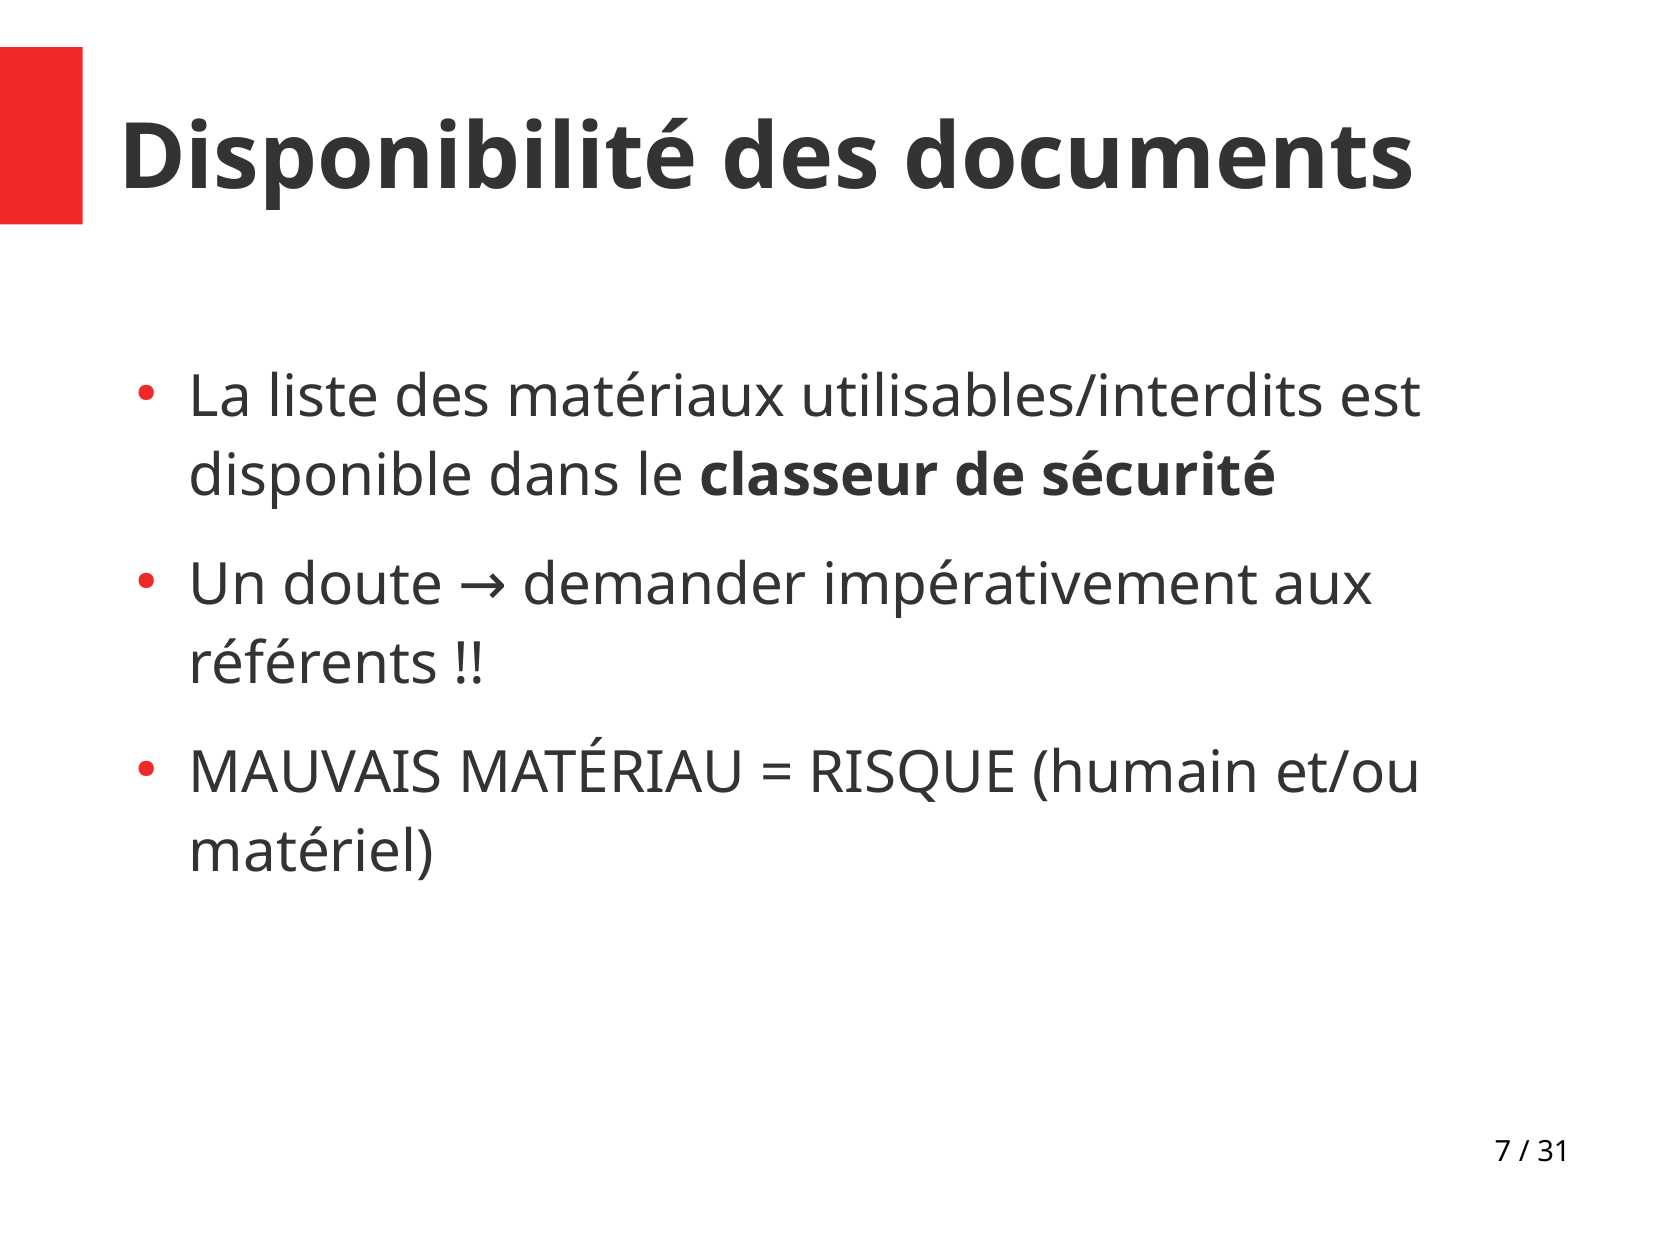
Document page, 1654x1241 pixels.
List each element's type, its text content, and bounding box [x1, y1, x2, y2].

list La liste des matériaux utilisables/interdits est disponible dans le classeur de sécurité Un doute → demander impérativement aux référents !! MAUVAIS MATÉRIAU = RISQUE (humain et/ou matériel) [118, 354, 1536, 1074]
title Disponibilité des documents [118, 49, 1571, 257]
